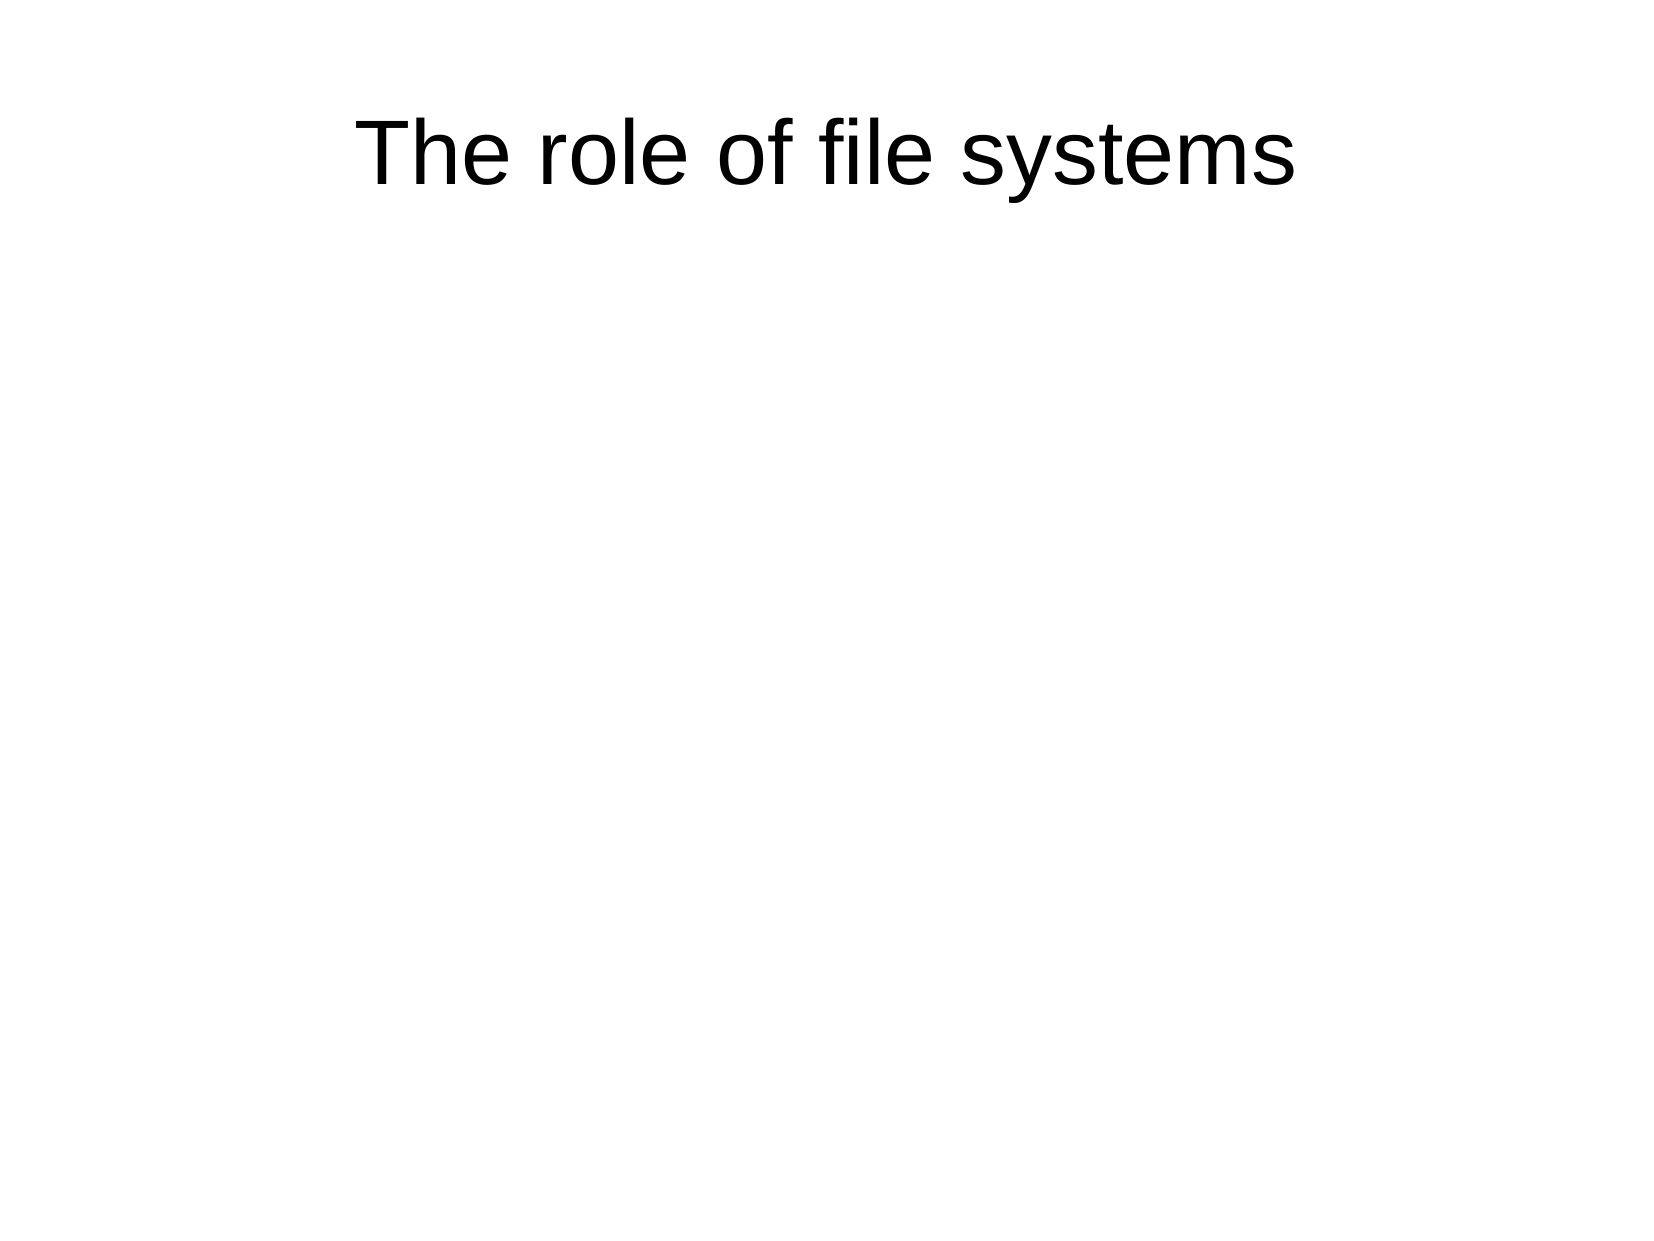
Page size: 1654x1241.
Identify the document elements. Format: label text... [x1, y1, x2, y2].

title The role of file systems [82, 49, 1571, 257]
